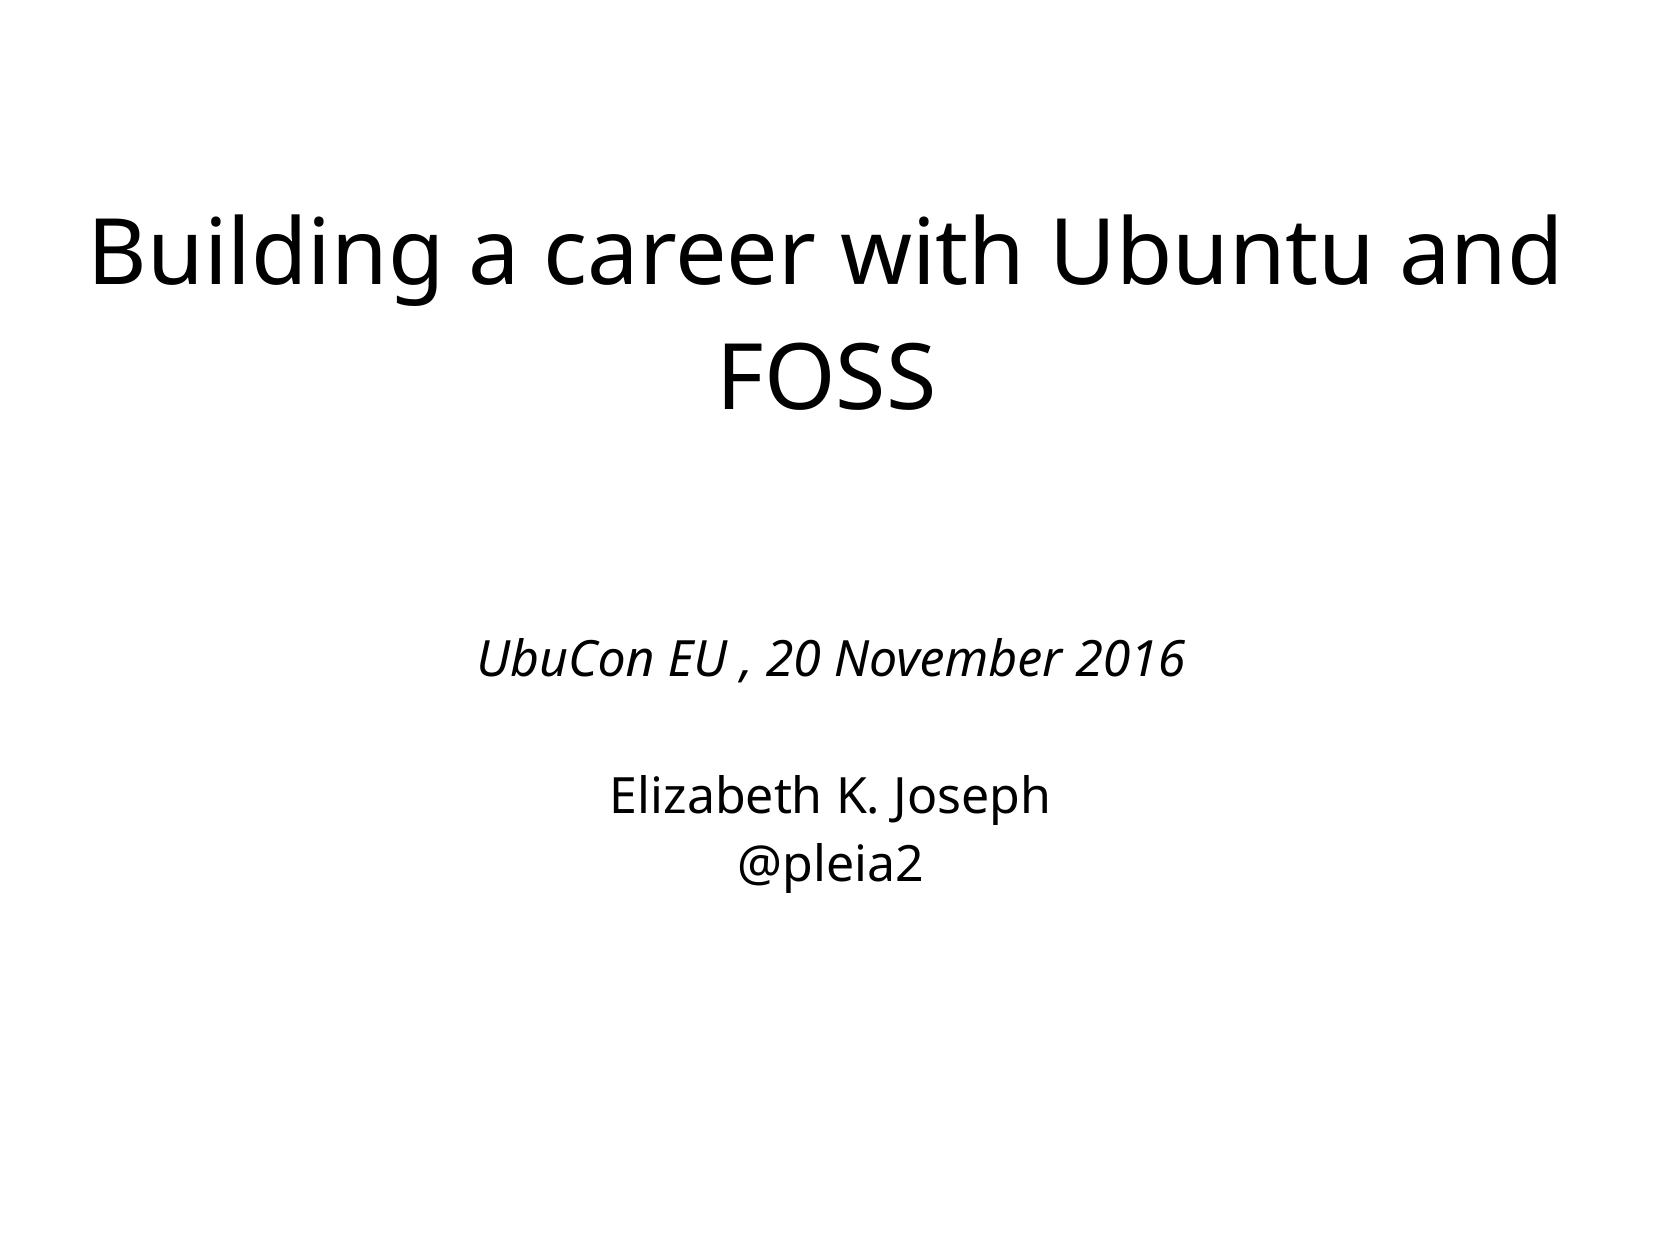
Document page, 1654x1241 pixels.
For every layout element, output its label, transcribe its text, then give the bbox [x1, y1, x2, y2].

subtitle UbuCon EU , 20 November 2016 Elizabeth K. Joseph @pleia2 [86, 399, 1576, 1120]
title Building a career with Ubuntu and FOSS [82, 104, 1571, 518]
